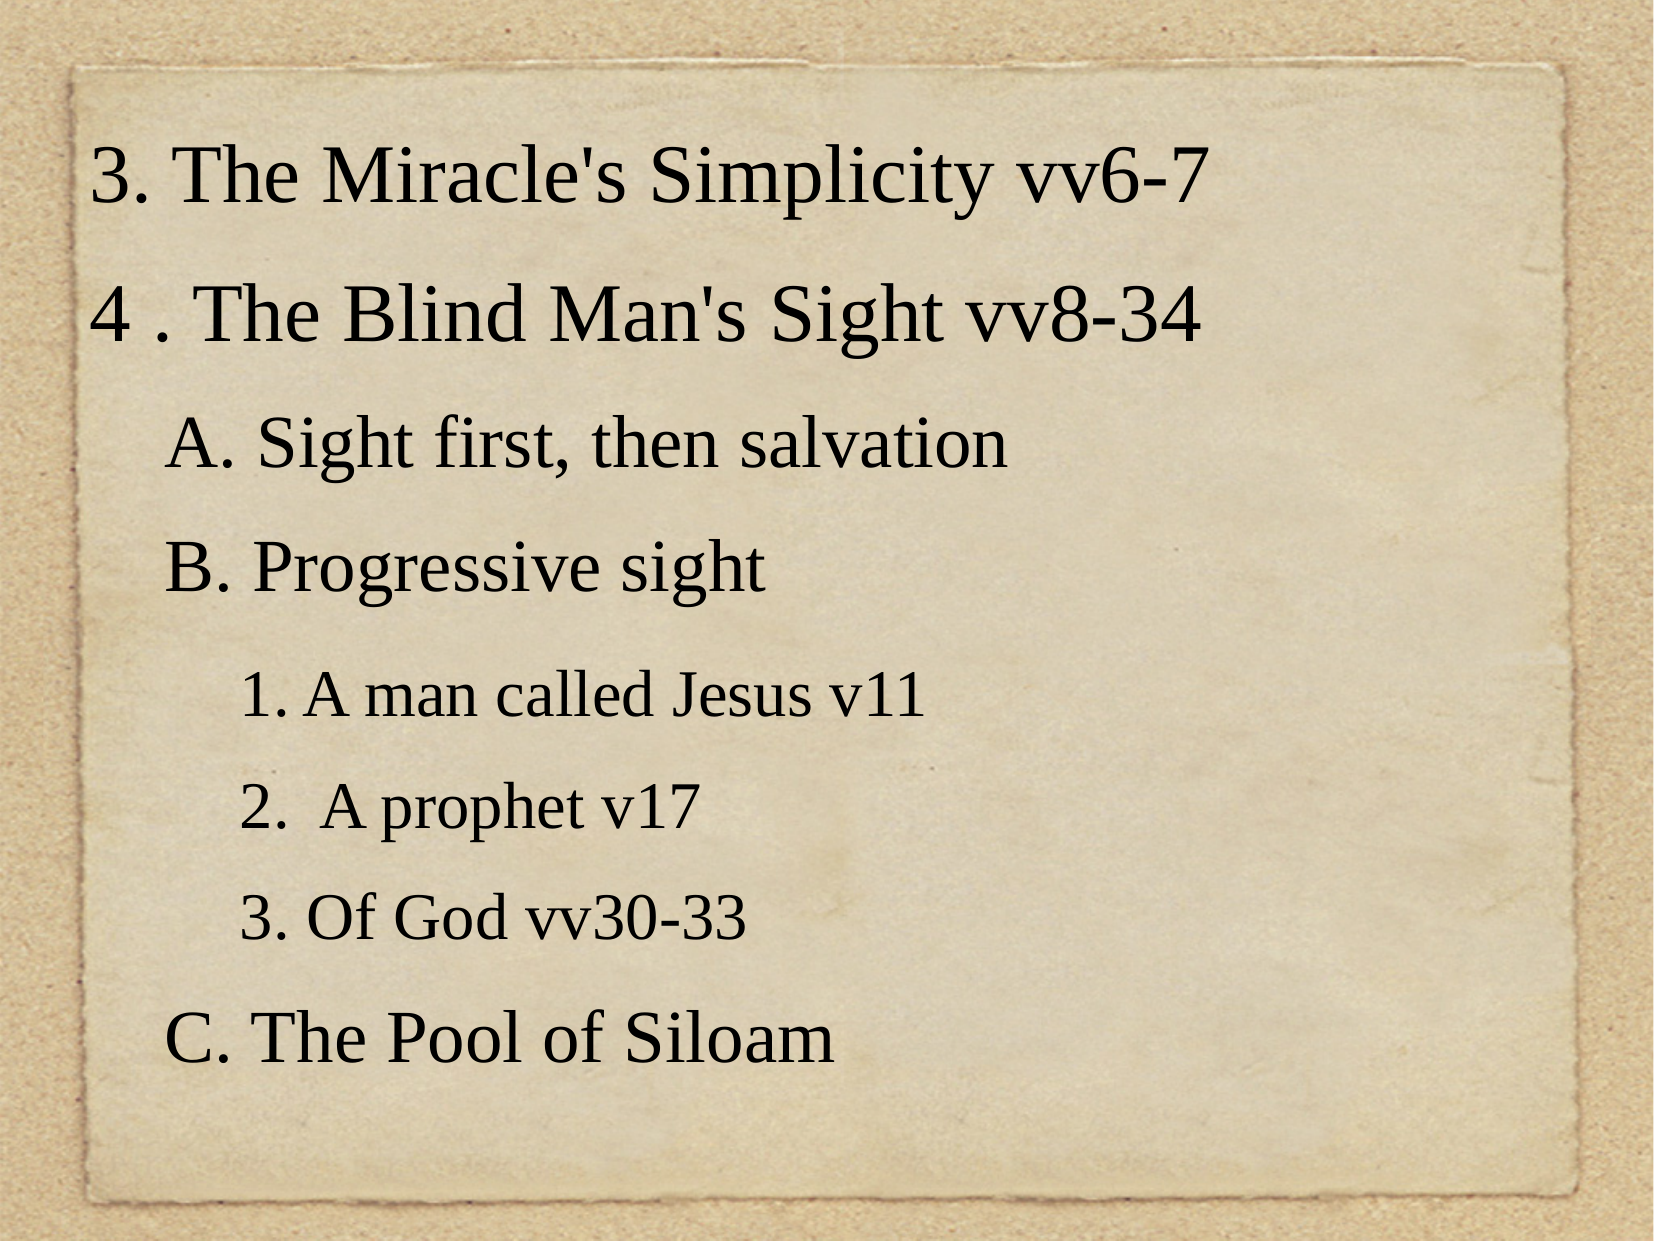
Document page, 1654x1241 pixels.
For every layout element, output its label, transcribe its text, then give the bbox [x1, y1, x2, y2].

text_box 3. The Miracle's Simplicity vv6-7 4 . The Blind Man's Sight vv8-34 A. Sight first, then salvation B. Progressive sight 1. A man called Jesus v11 2. A prophet v17 3. Of God vv30-33 C. The Pool of Siloam [75, 75, 1576, 1201]
picture [0, 0, 1654, 1241]
